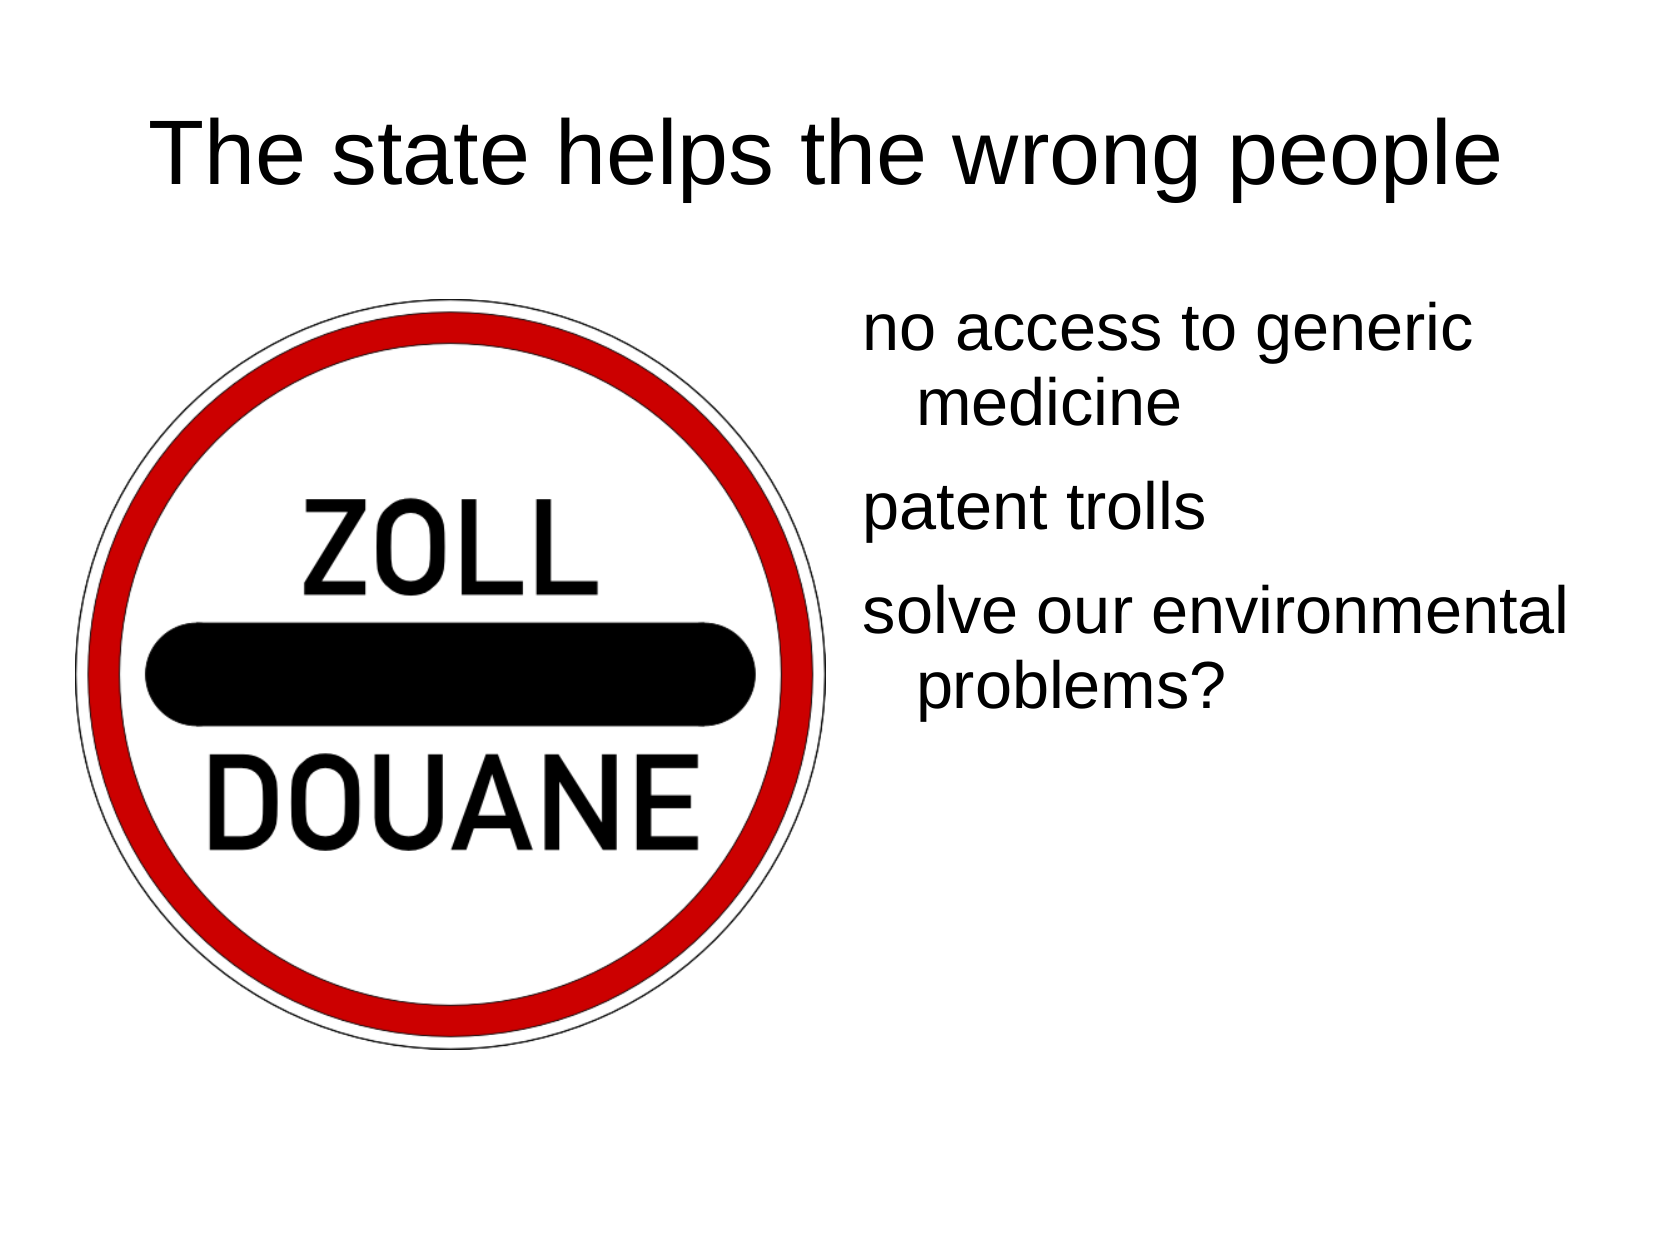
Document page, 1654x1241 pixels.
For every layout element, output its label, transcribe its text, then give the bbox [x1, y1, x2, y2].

title The state helps the wrong people [82, 49, 1571, 257]
picture [75, 299, 826, 1051]
list no access to generic medicine patent trolls solve our environmental problems? [845, 290, 1572, 1109]
